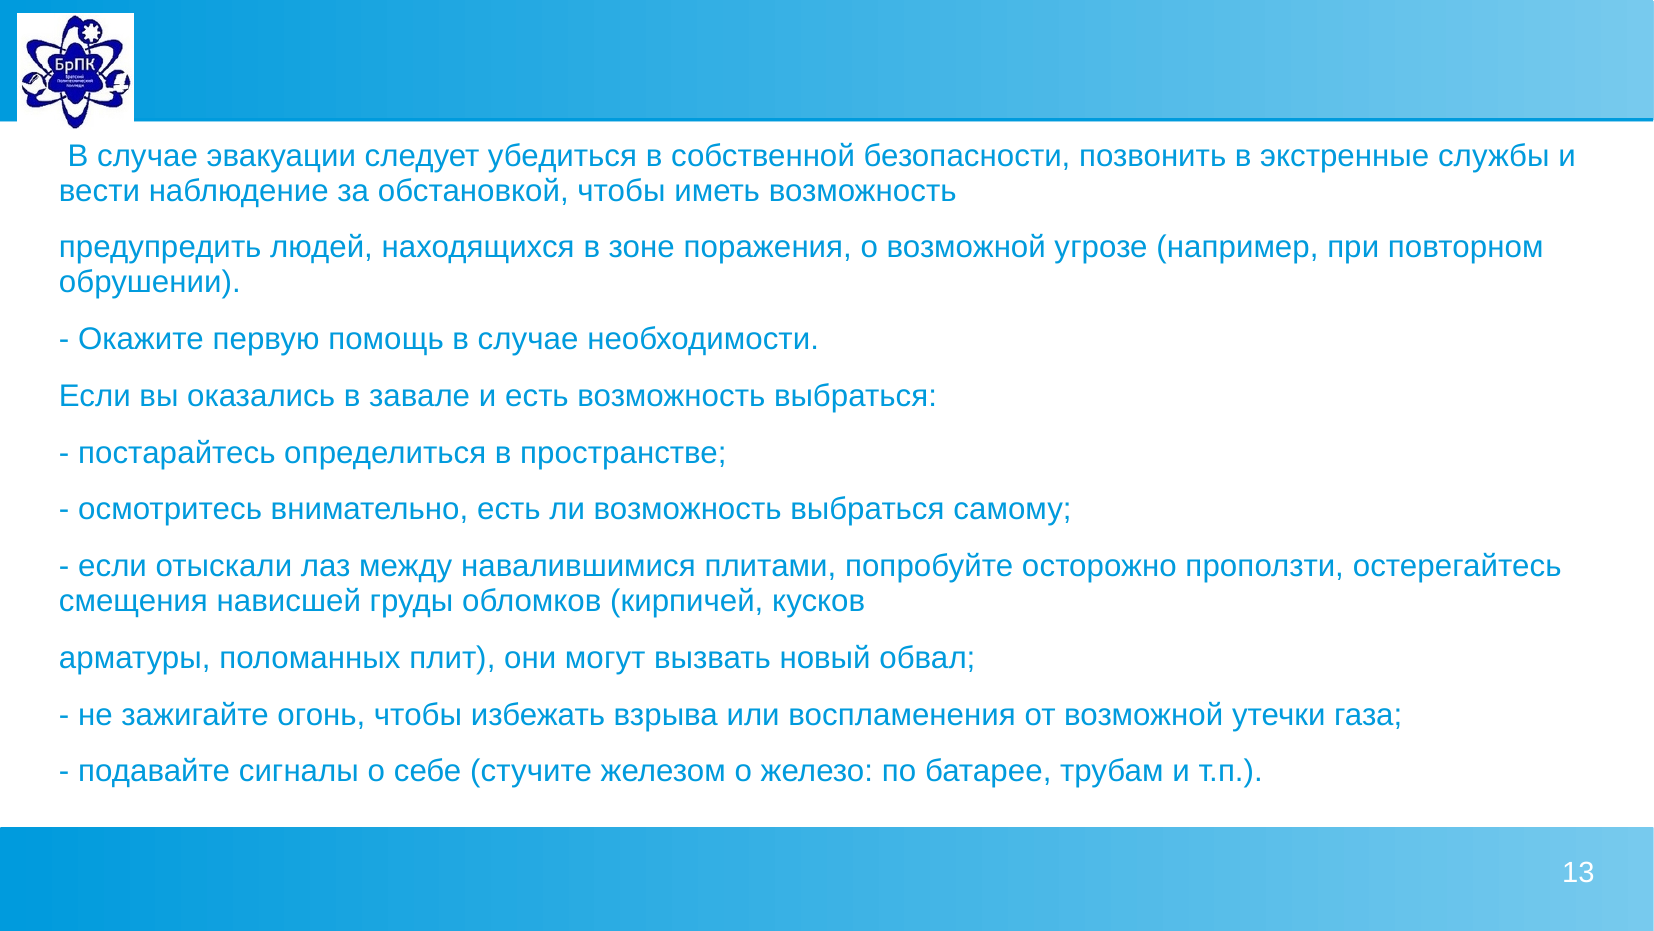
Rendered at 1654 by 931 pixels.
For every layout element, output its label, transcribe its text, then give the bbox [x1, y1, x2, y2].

list В случае эвакуации следует убедиться в собственной безопасности, позвонить в экстренные службы и вести наблюдение за обстановкой, чтобы иметь возможность предупредить людей, находящихся в зоне поражения, о возможной угрозе (например, при повторном обрушении). - Окажите первую помощь в случае необходимости. Если вы оказались в завале и есть возможность выбраться: - постарайтесь определиться в пространстве; - осмотритесь внимательно, есть ли возможность выбраться самому; - если отыскали лаз между навалившимися плитами, попробуйте осторожно проползти, остерегайтесь смещения нависшей груды обломков (кирпичей, кусков арматуры, поломанных плит), они могут вызвать новый обвал; - не зажигайте огонь, чтобы избежать взрыва или воспламенения от возможной утечки газа; - подавайте сигналы о себе (стучите железом о железо: по батарее, трубам и т.п.). [59, 138, 1595, 729]
picture [17, 14, 134, 130]
